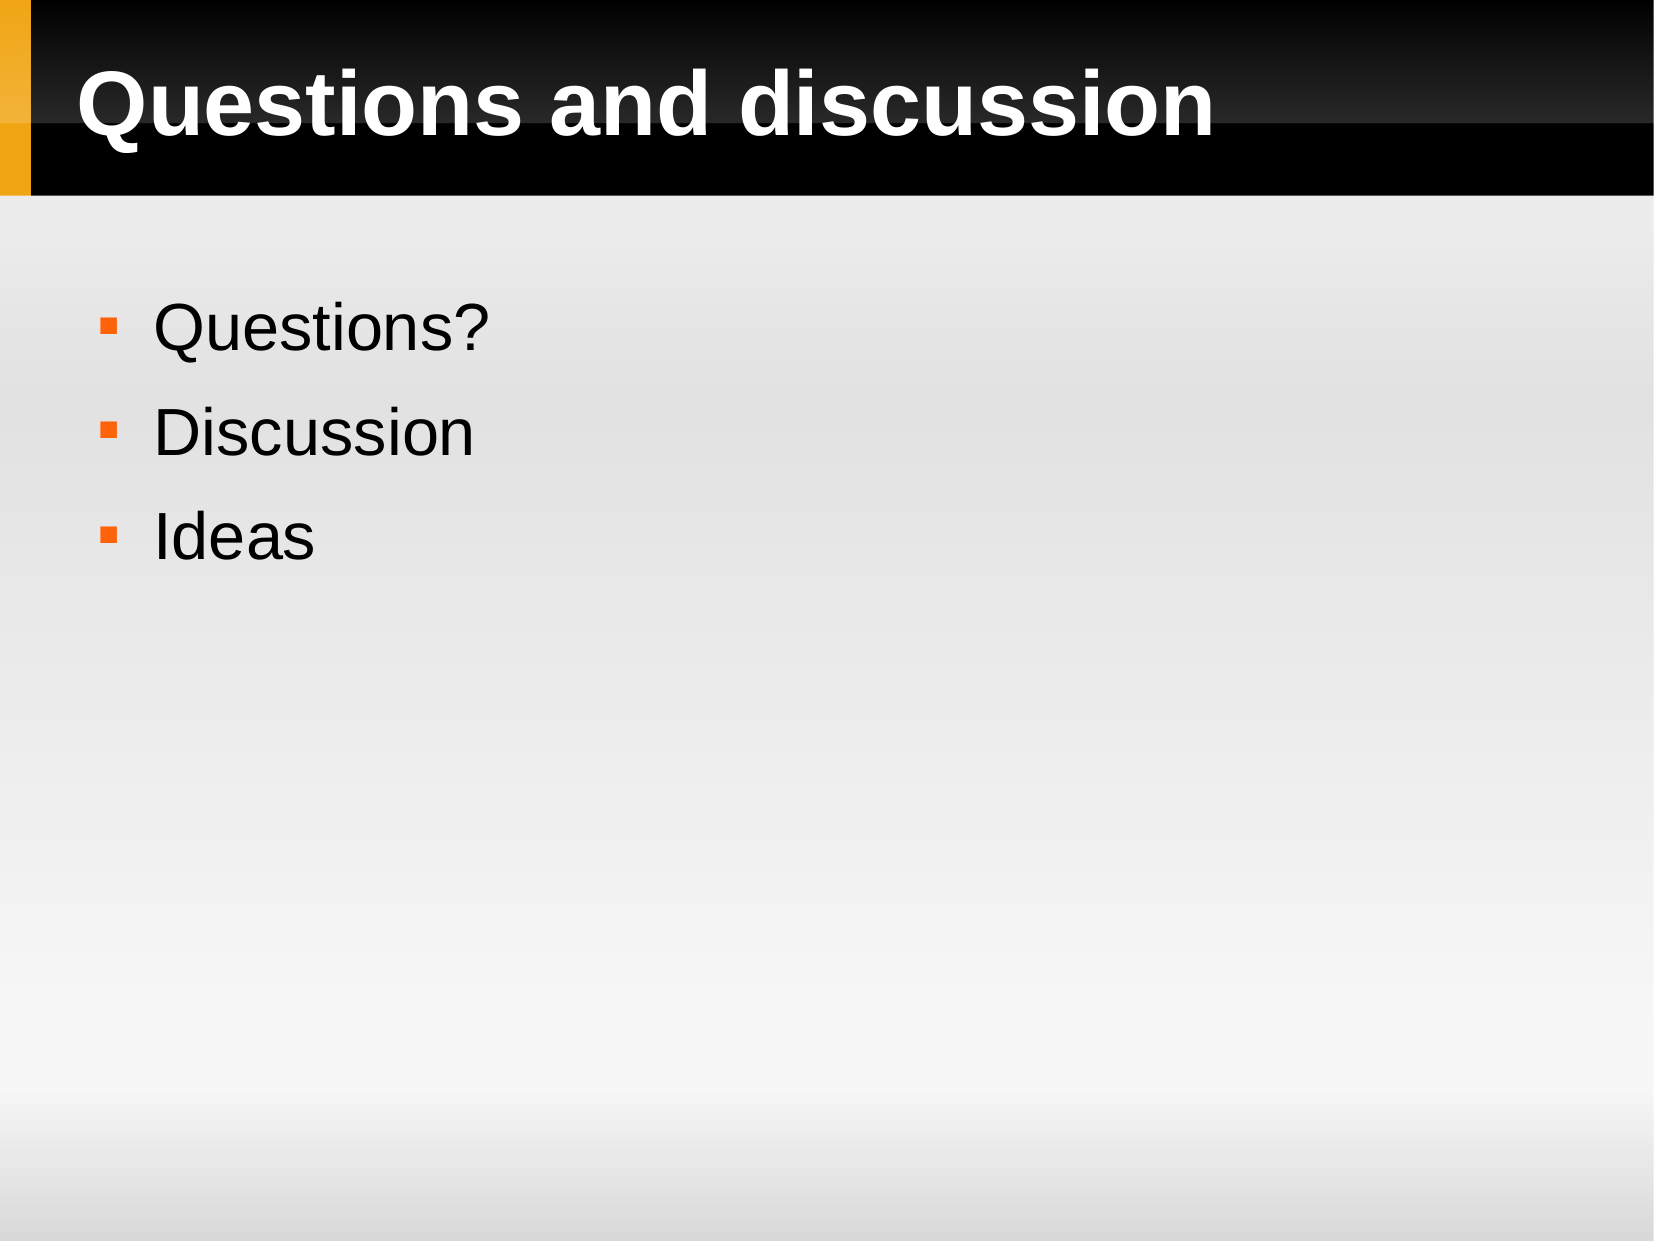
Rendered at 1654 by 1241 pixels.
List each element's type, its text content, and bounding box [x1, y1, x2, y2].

list Questions? Discussion Ideas [82, 290, 1571, 1094]
picture [0, 0, 1654, 1241]
title Questions and discussion [76, 7, 1565, 200]
